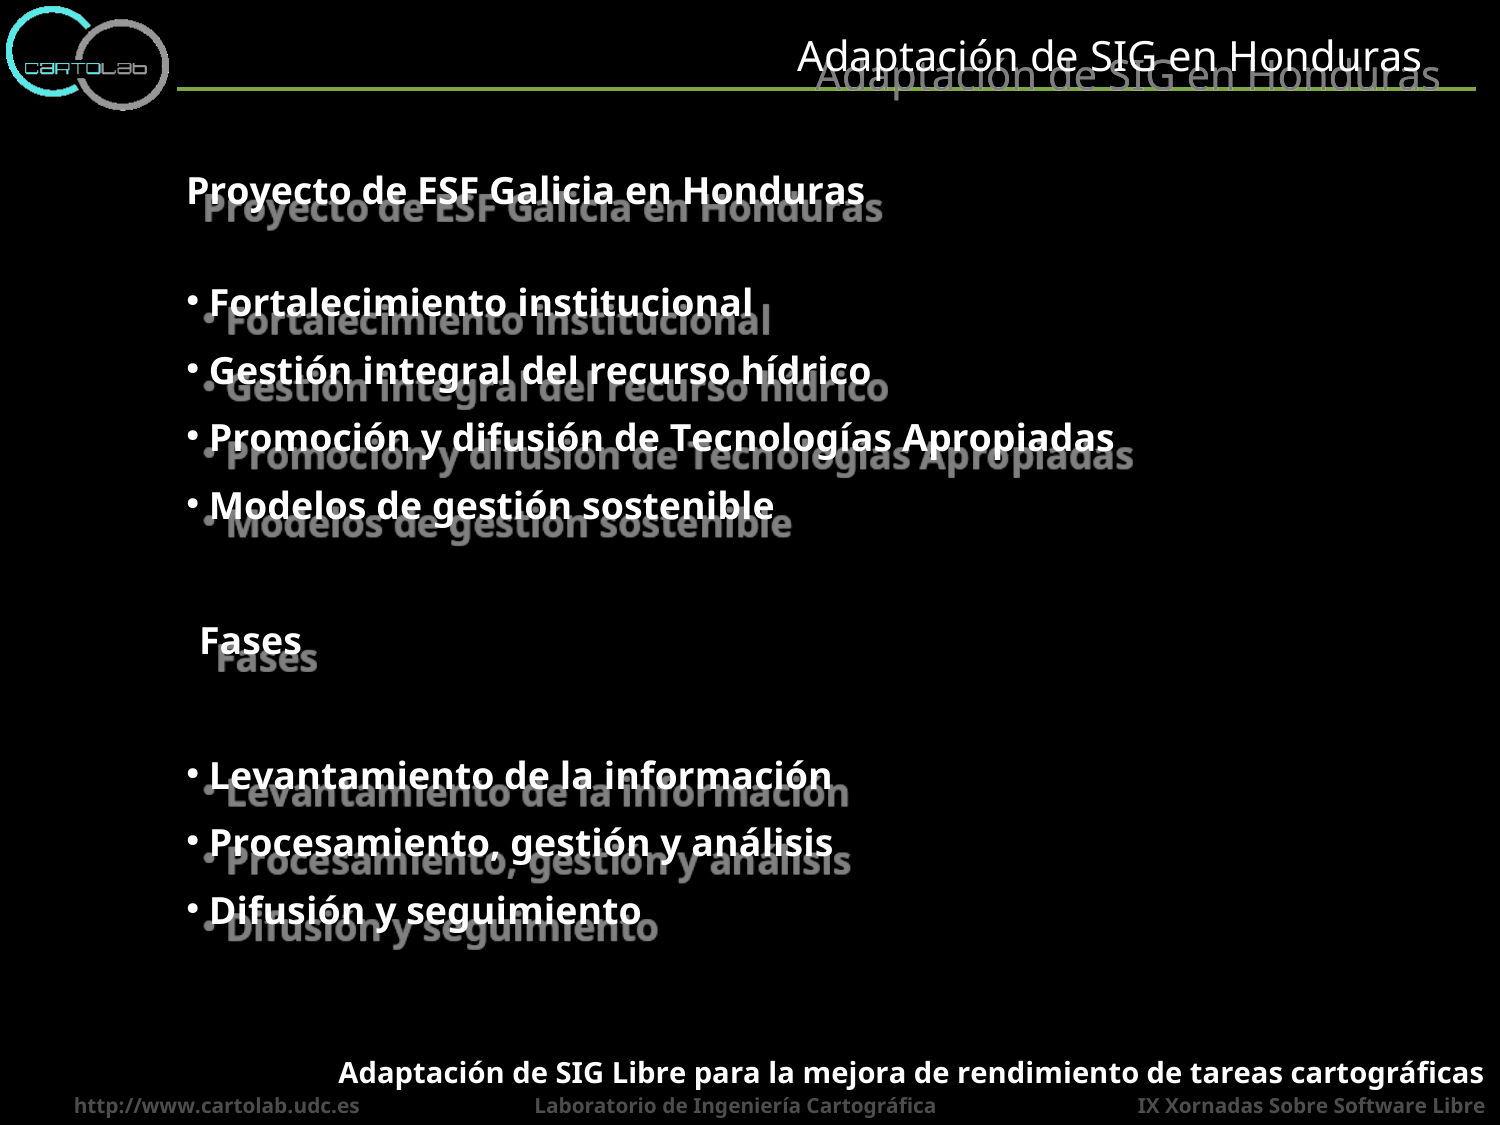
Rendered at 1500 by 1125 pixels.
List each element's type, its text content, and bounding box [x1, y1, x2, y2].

text_box Adaptación de SIG en Honduras [782, 22, 1484, 88]
text_box Proyecto de ESF Galicia en Honduras Fortalecimiento institucional Gestión integral del recurso hídrico Promoción y difusión de Tecnologías Apropiadas Modelos de gestión sostenible Fases Levantamiento de la información Procesamiento, gestión y análisis Difusión y seguimiento [171, 159, 1441, 985]
